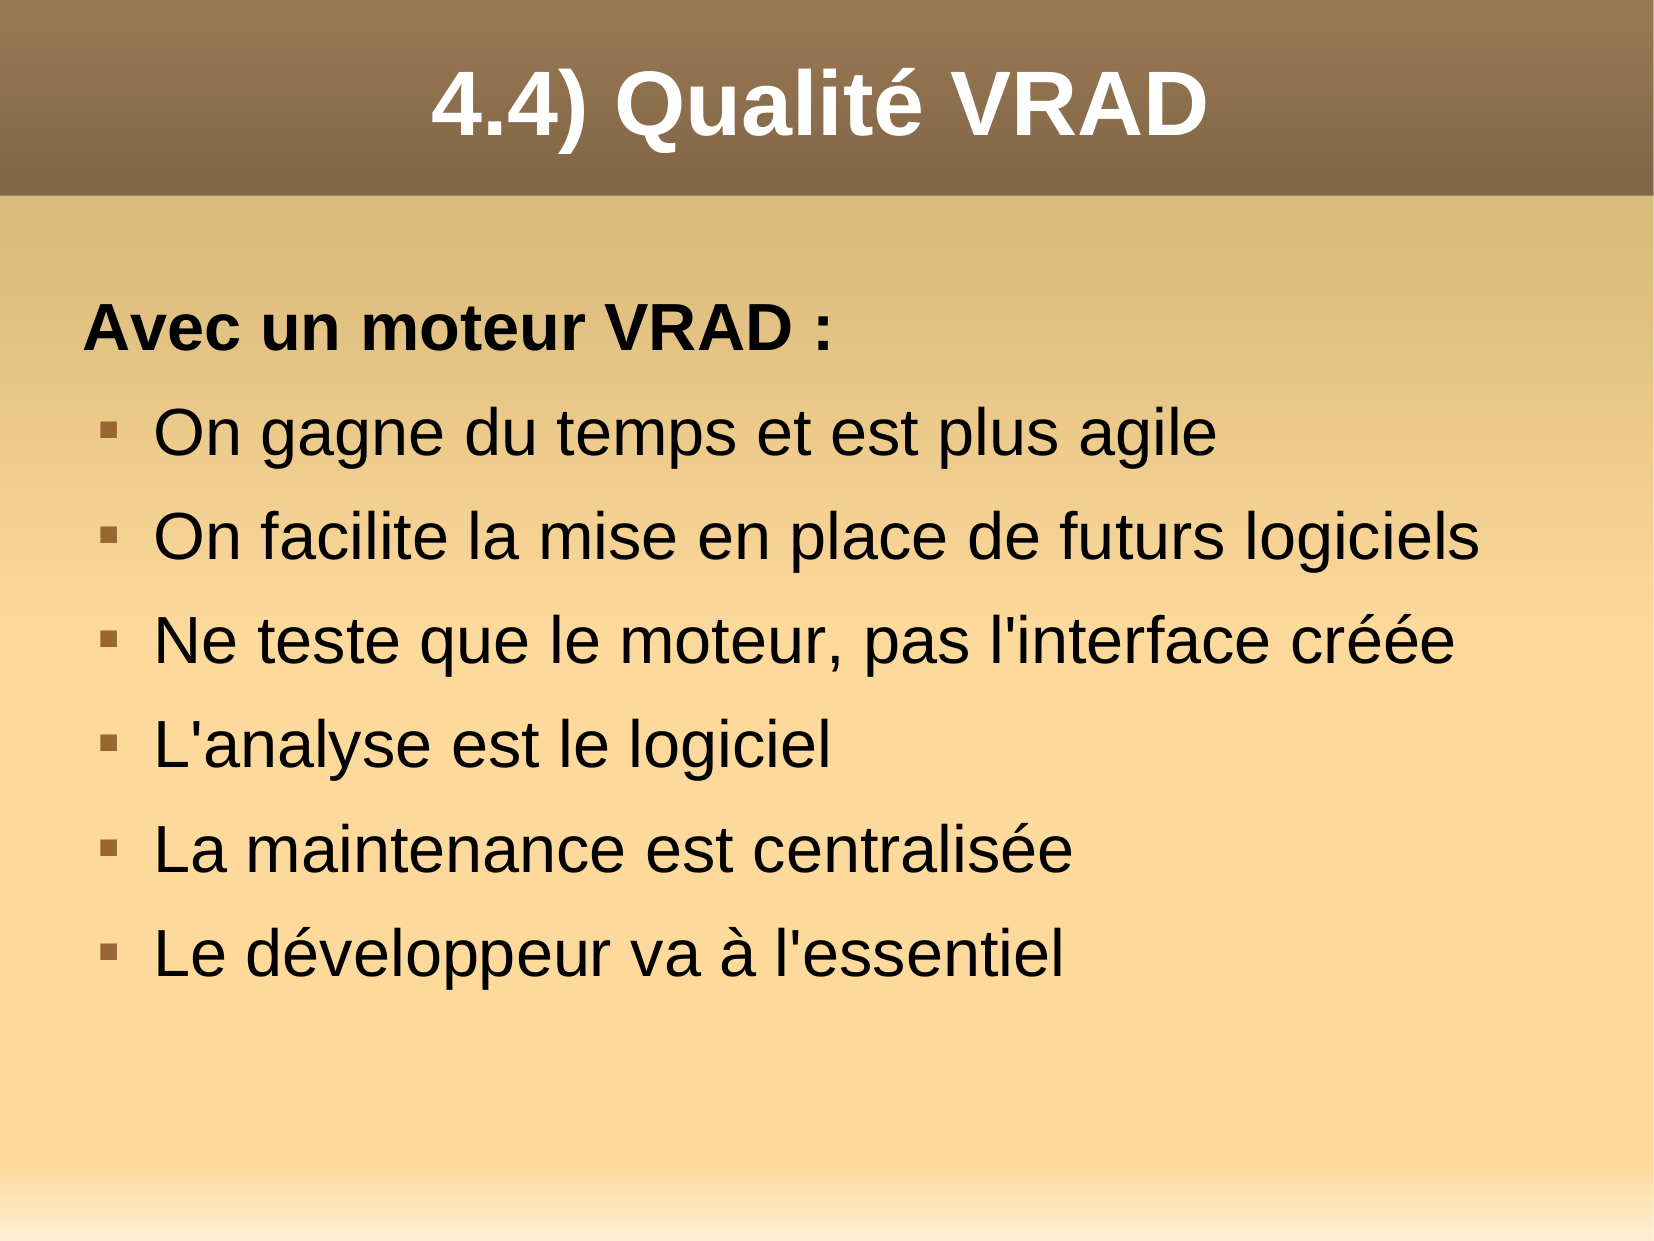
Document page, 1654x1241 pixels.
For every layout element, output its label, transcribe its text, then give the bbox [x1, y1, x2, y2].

picture [0, 0, 1654, 1241]
list Avec un moteur VRAD : On gagne du temps et est plus agile On facilite la mise en place de futurs logiciels Ne teste que le moteur, pas l'interface créée L'analyse est le logiciel La maintenance est centralisée Le développeur va à l'essentiel [82, 290, 1571, 1094]
title 4.4) Qualité VRAD [76, 7, 1565, 200]
